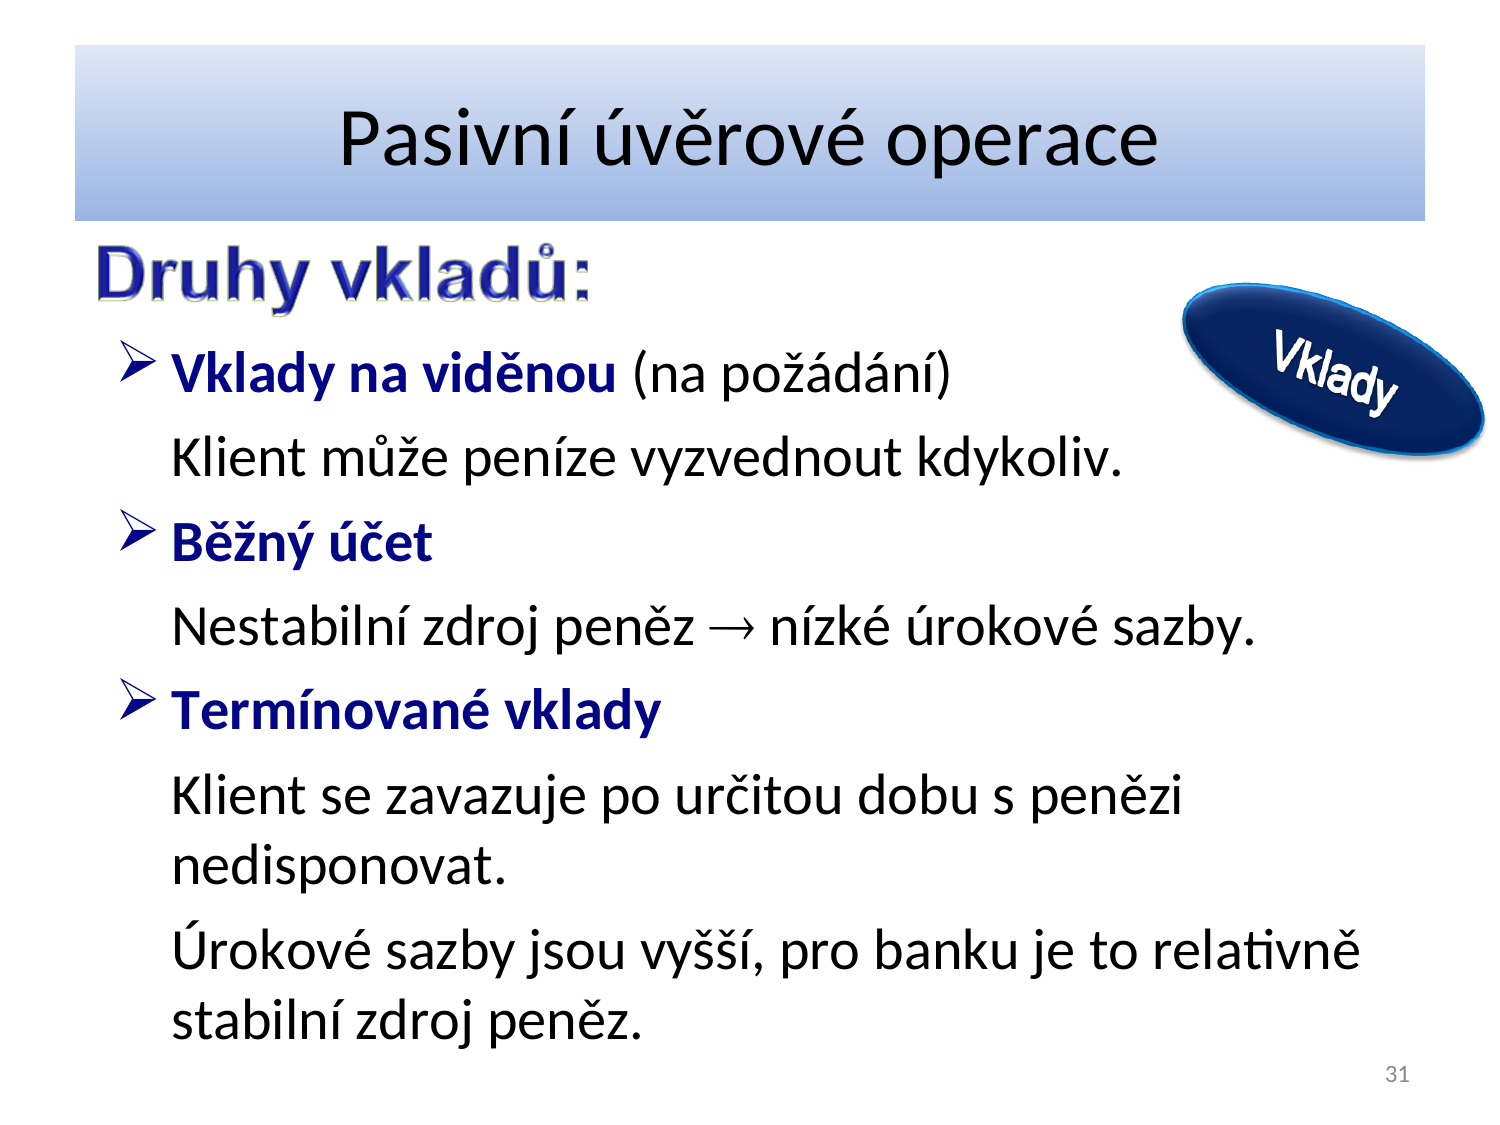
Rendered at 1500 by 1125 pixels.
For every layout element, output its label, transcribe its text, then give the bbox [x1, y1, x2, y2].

title Pasivní úvěrové operace [75, 45, 1426, 221]
list Vklady na viděnou (na požádání) Klient může peníze vyzvednout kdykoliv. Běžný účet Nestabilní zdroj peněz  nízké úrokové sazby. Termínované vklady Klient se zavazuje po určitou dobu s penězi nedisponovat. Úrokové sazby jsou vyšší, pro banku je to relativně stabilní zdroj peněz. [100, 231, 1459, 1125]
text_box <číslo> [1074, 1042, 1426, 1103]
picture [1175, 278, 1491, 468]
picture [46, 202, 641, 328]
